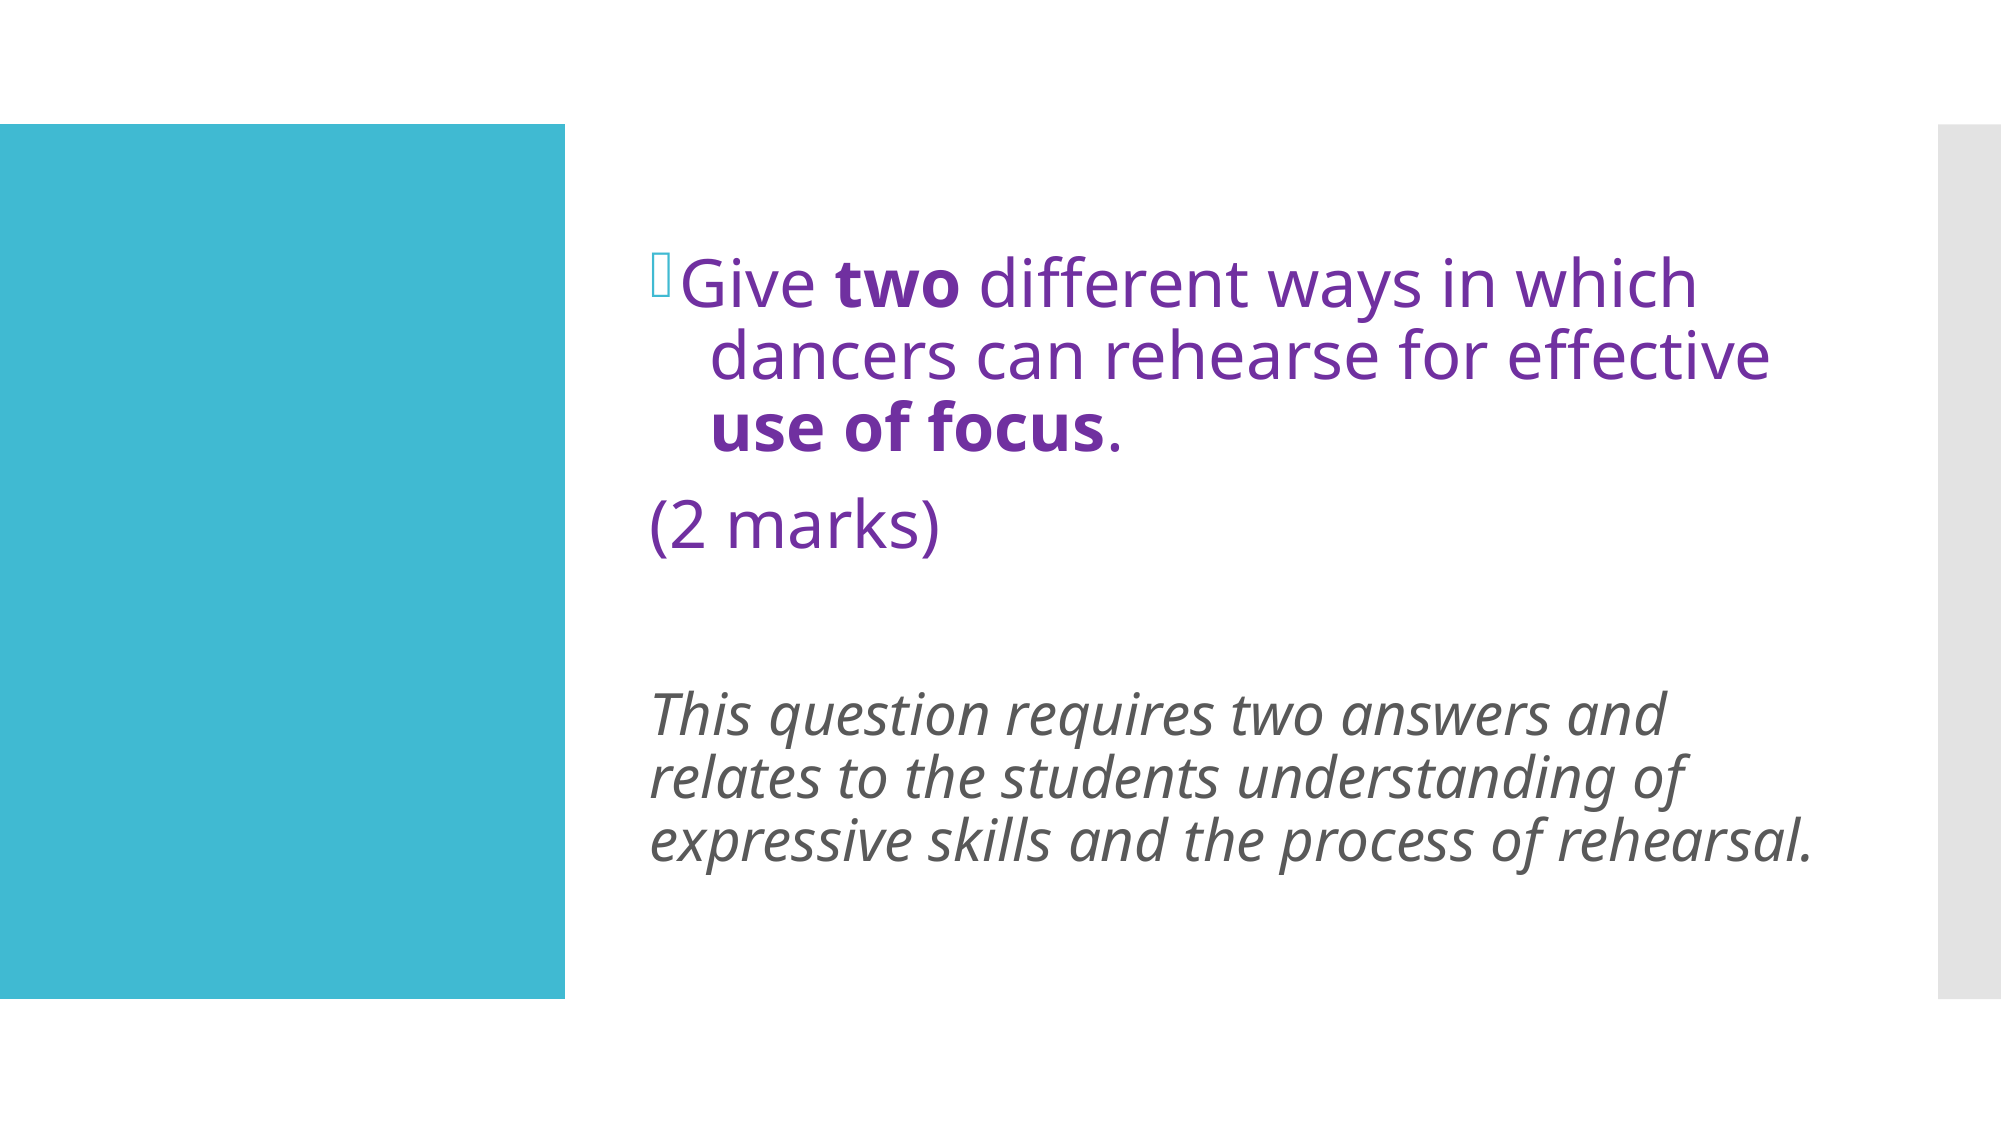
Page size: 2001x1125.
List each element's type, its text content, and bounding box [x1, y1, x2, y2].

list Give two different ways in which dancers can rehearse for effective use of focus. (2 marks) This question requires two answers and relates to the students understanding of expressive skills and the process of rehearsal. [634, 141, 1835, 982]
